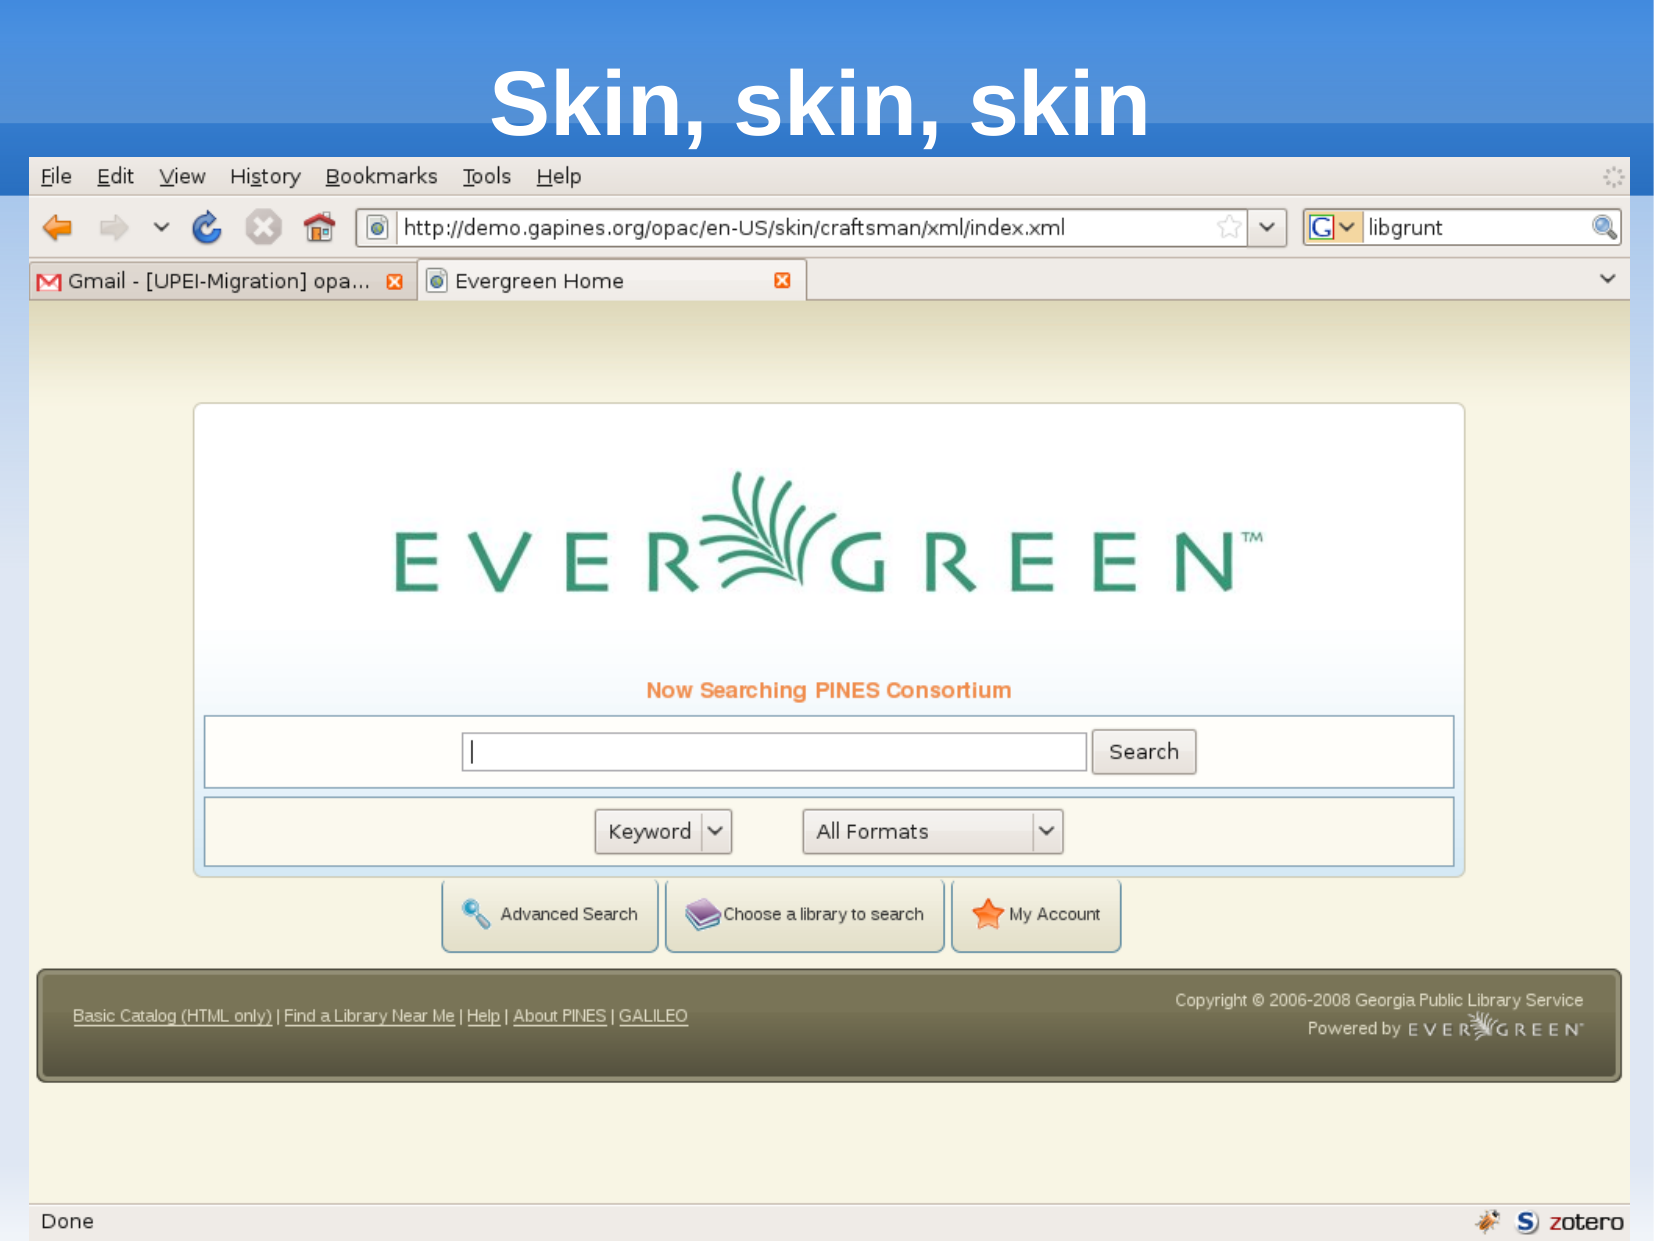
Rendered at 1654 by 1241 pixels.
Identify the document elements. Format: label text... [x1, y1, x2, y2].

title Skin, skin, skin [76, 0, 1565, 157]
picture [0, 0, 1654, 1241]
